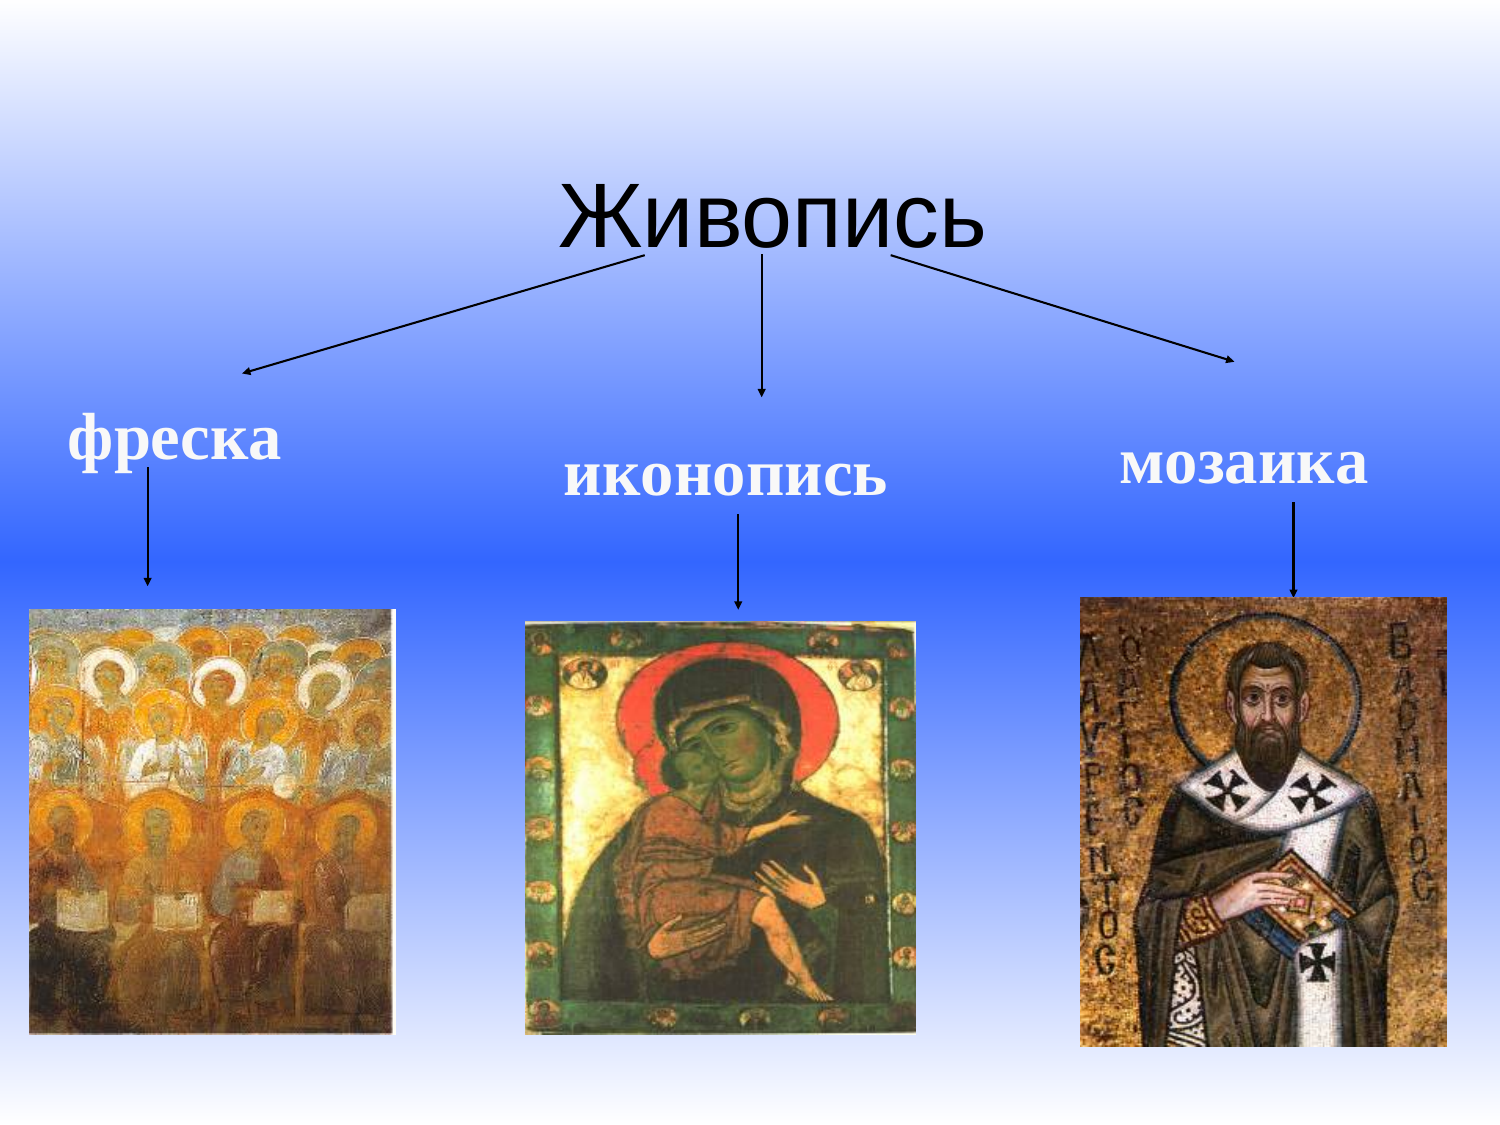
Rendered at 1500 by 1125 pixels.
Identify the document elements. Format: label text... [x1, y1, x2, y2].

text_box иконопись [549, 420, 1010, 517]
picture [29, 609, 396, 1035]
title Живопись [135, 90, 1411, 332]
text_box [396, 637, 525, 926]
text_box мозаика [1104, 408, 1459, 505]
text_box фреска [53, 385, 349, 481]
text_box [916, 637, 1080, 926]
picture [525, 621, 916, 1035]
picture [1080, 597, 1447, 1047]
